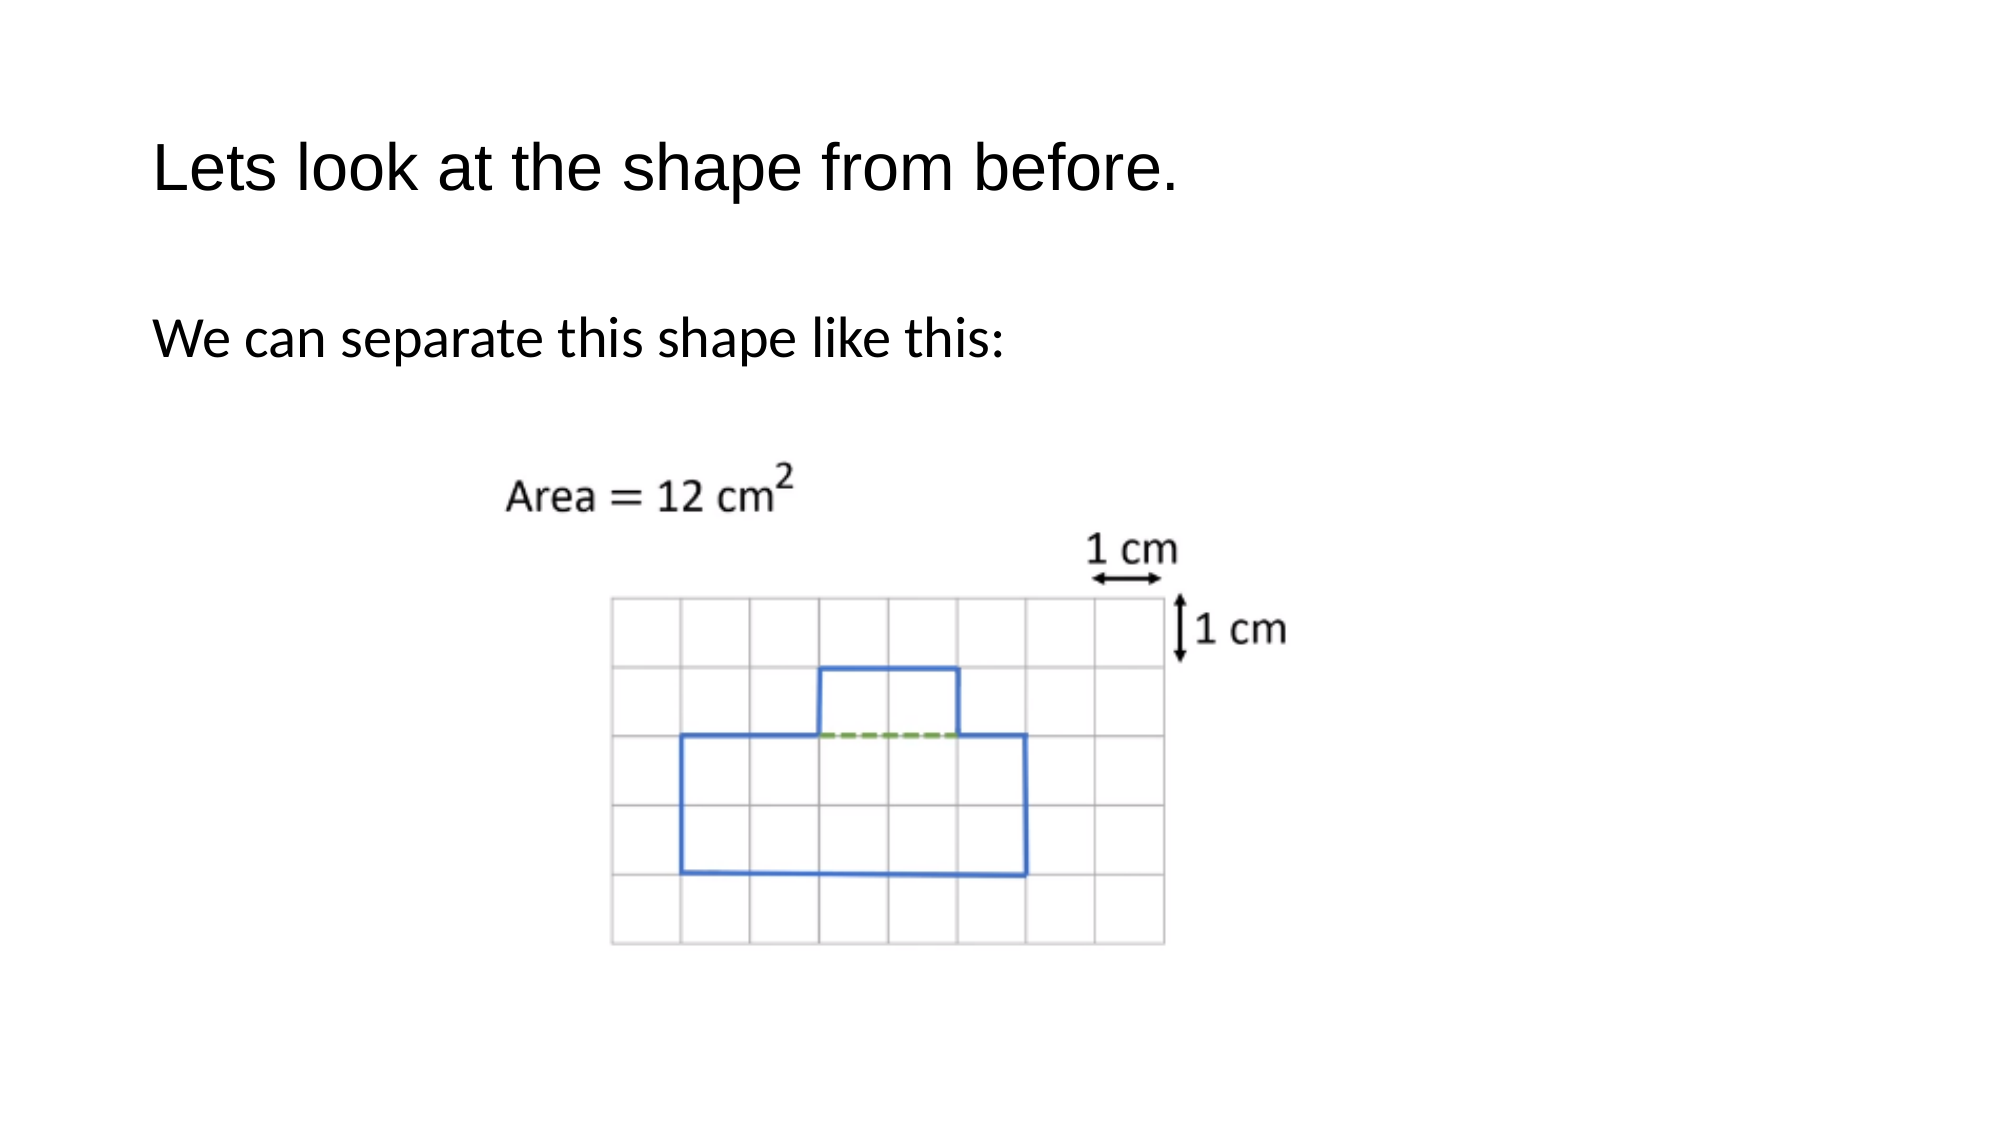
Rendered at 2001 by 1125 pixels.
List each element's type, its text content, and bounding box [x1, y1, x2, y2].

list We can separate this shape like this: [137, 299, 1863, 1014]
title Lets look at the shape from before. [137, 59, 1863, 278]
picture [444, 432, 1330, 1005]
